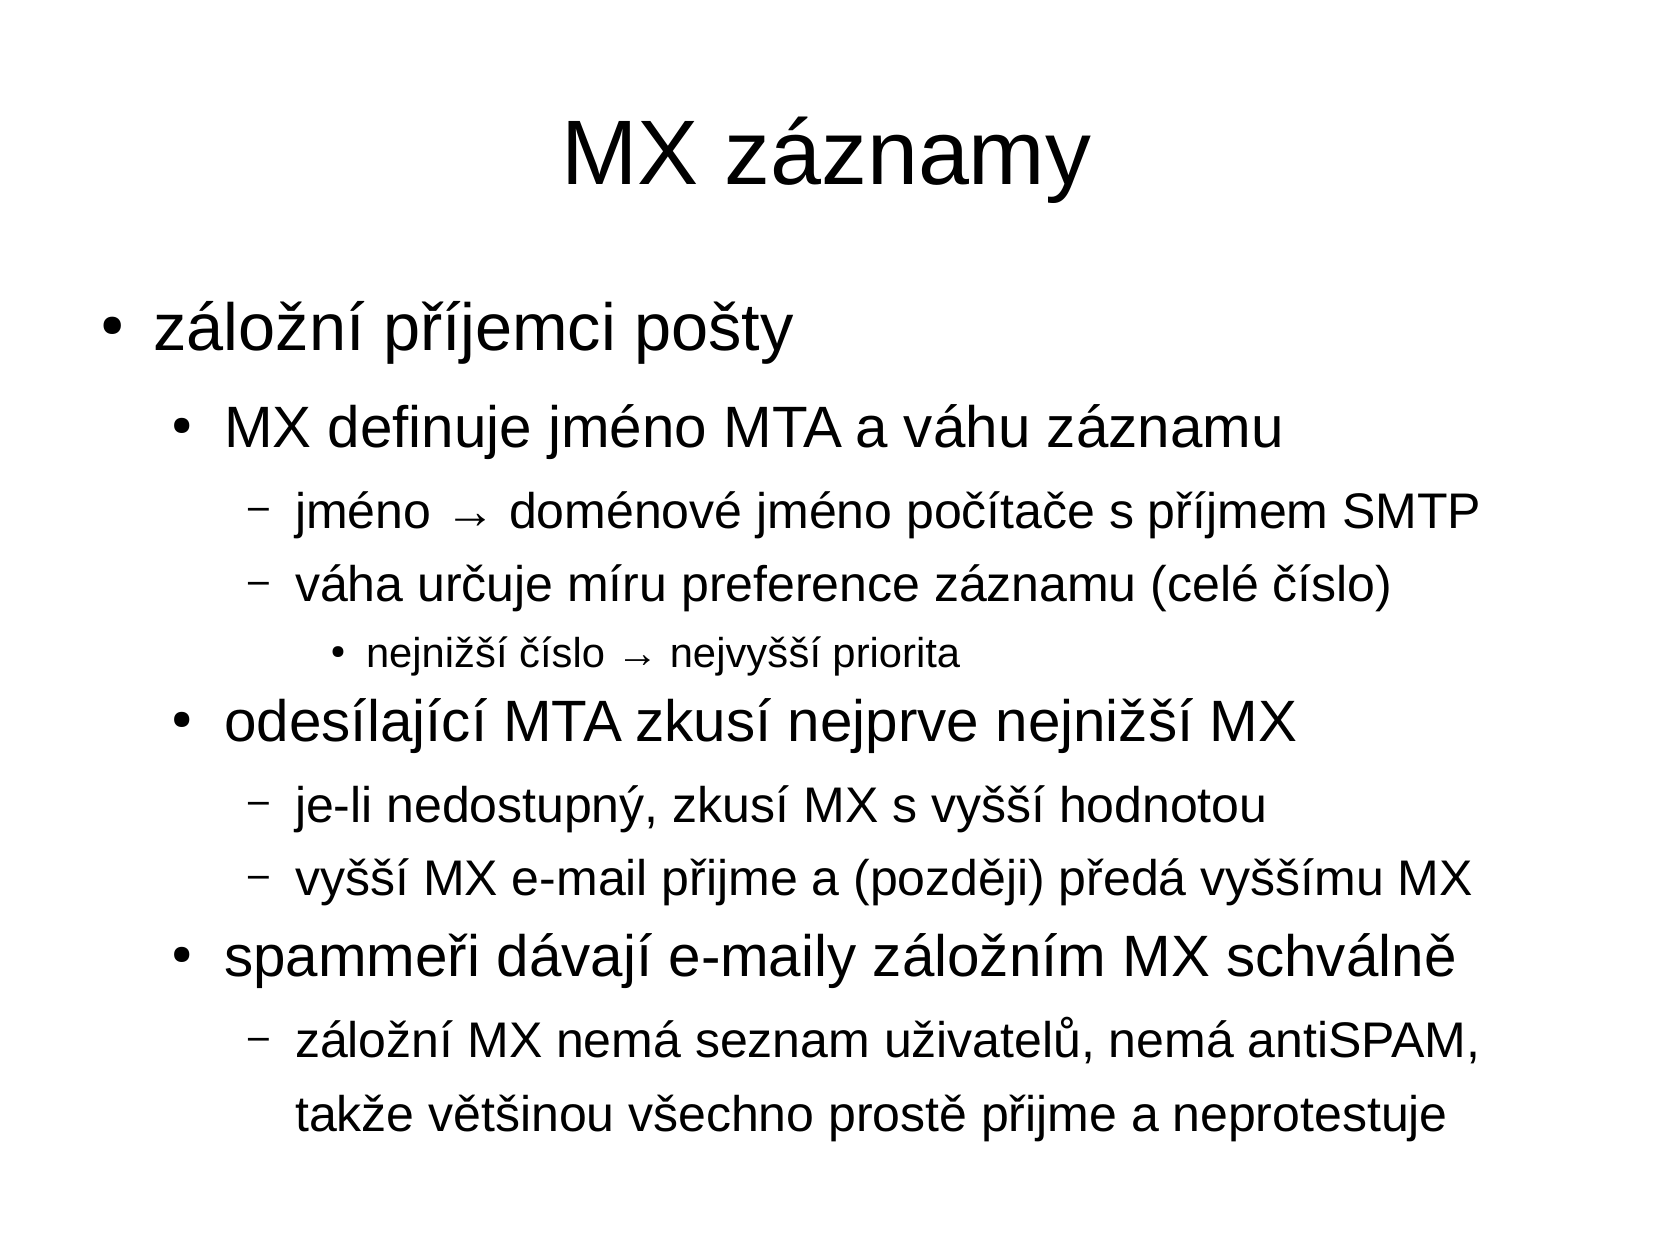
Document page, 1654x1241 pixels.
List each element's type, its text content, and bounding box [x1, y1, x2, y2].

title MX záznamy [82, 49, 1571, 257]
list záložní příjemci pošty MX definuje jméno MTA a váhu záznamu jméno → doménové jméno počítače s příjmem SMTP váha určuje míru preference záznamu (celé číslo) nejnižší číslo → nejvyšší priorita odesílající MTA zkusí nejprve nejnižší MX je-li nedostupný, zkusí MX s vyšší hodnotou vyšší MX e-mail přijme a (později) předá vyššímu MX spammeři dávají e-maily záložním MX schválně záložní MX nemá seznam uživatelů, nemá antiSPAM, takže většinou všechno prostě přijme a neprotestuje [82, 290, 1571, 1173]
